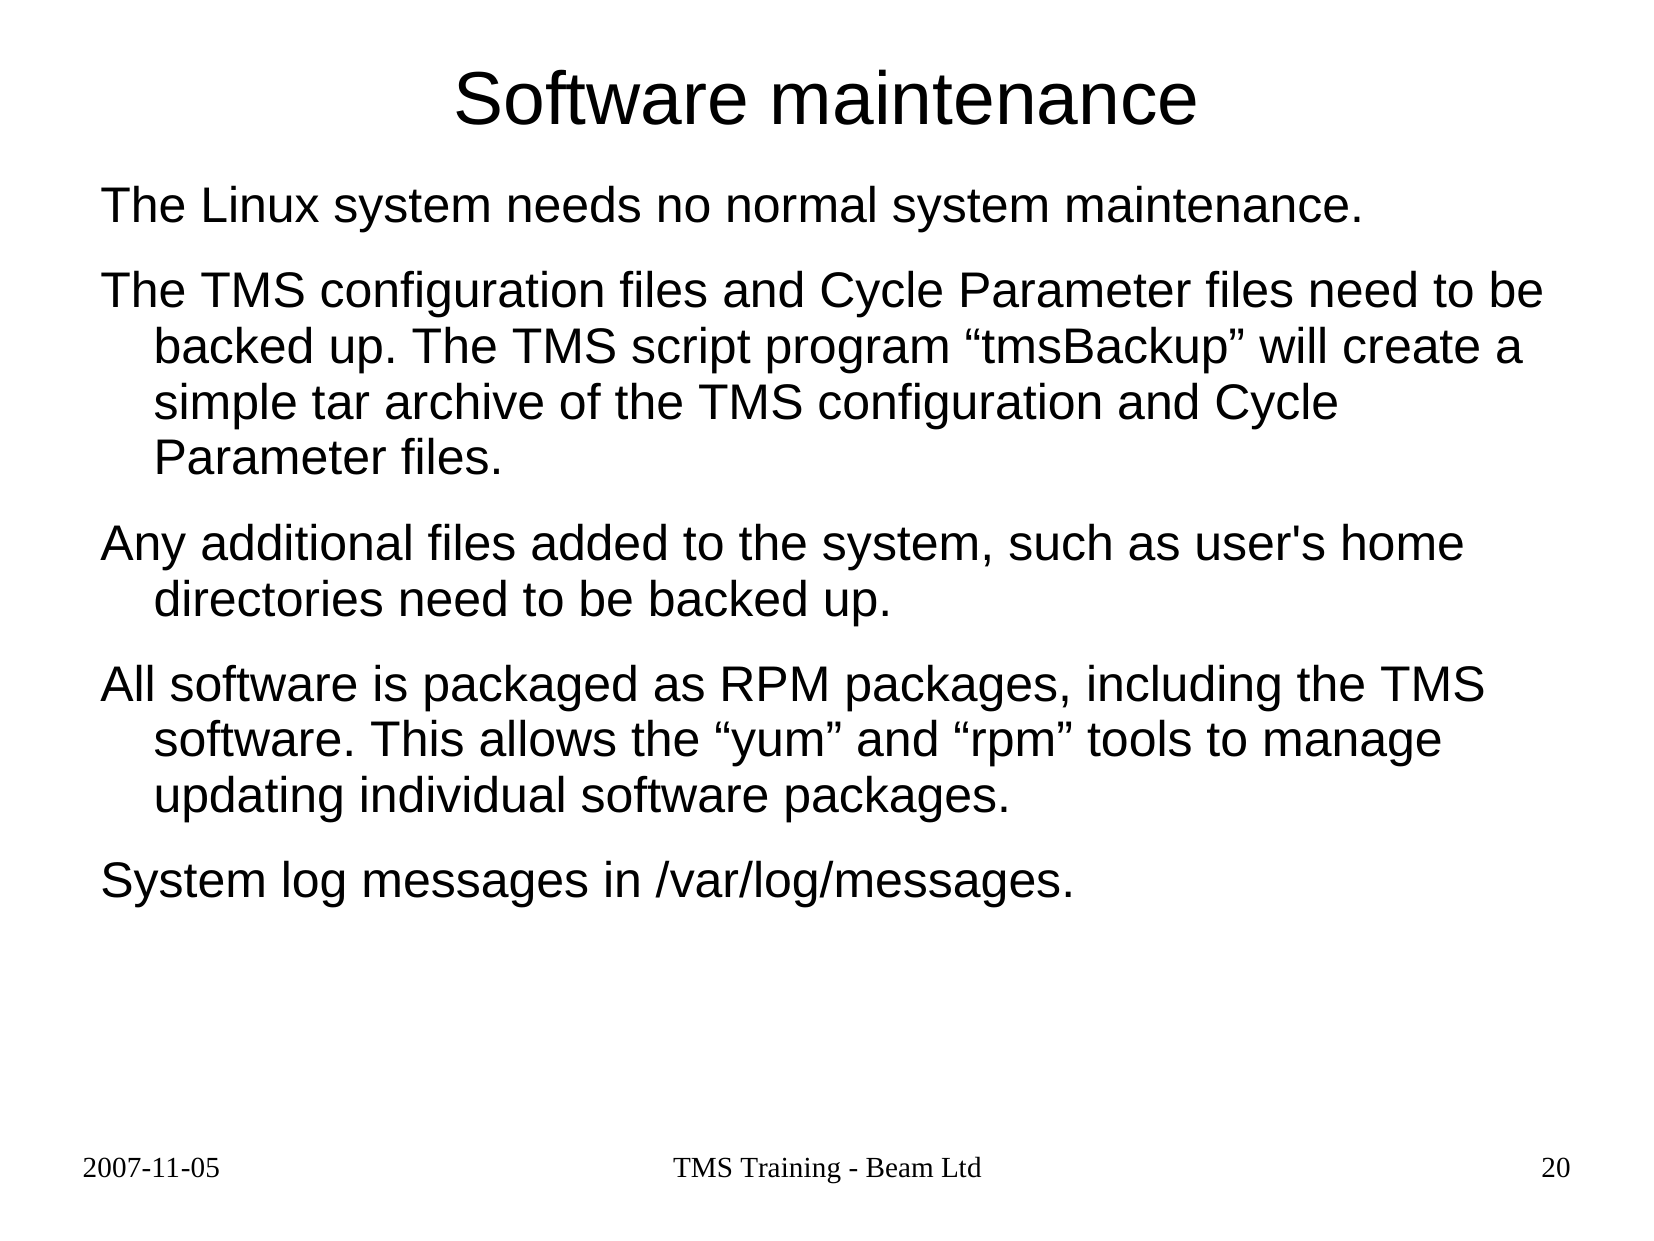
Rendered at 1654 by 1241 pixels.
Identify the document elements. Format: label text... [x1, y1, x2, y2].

title Software maintenance [82, 49, 1571, 148]
list The Linux system needs no normal system maintenance. The TMS configuration files and Cycle Parameter files need to be backed up. The TMS script program “tmsBackup” will create a simple tar archive of the TMS configuration and Cycle Parameter files. Any additional files added to the system, such as user's home directories need to be backed up. All software is packaged as RPM packages, including the TMS software. This allows the “yum” and “rpm” tools to manage updating individual software packages. System log messages in /var/log/messages. [82, 177, 1571, 1108]
